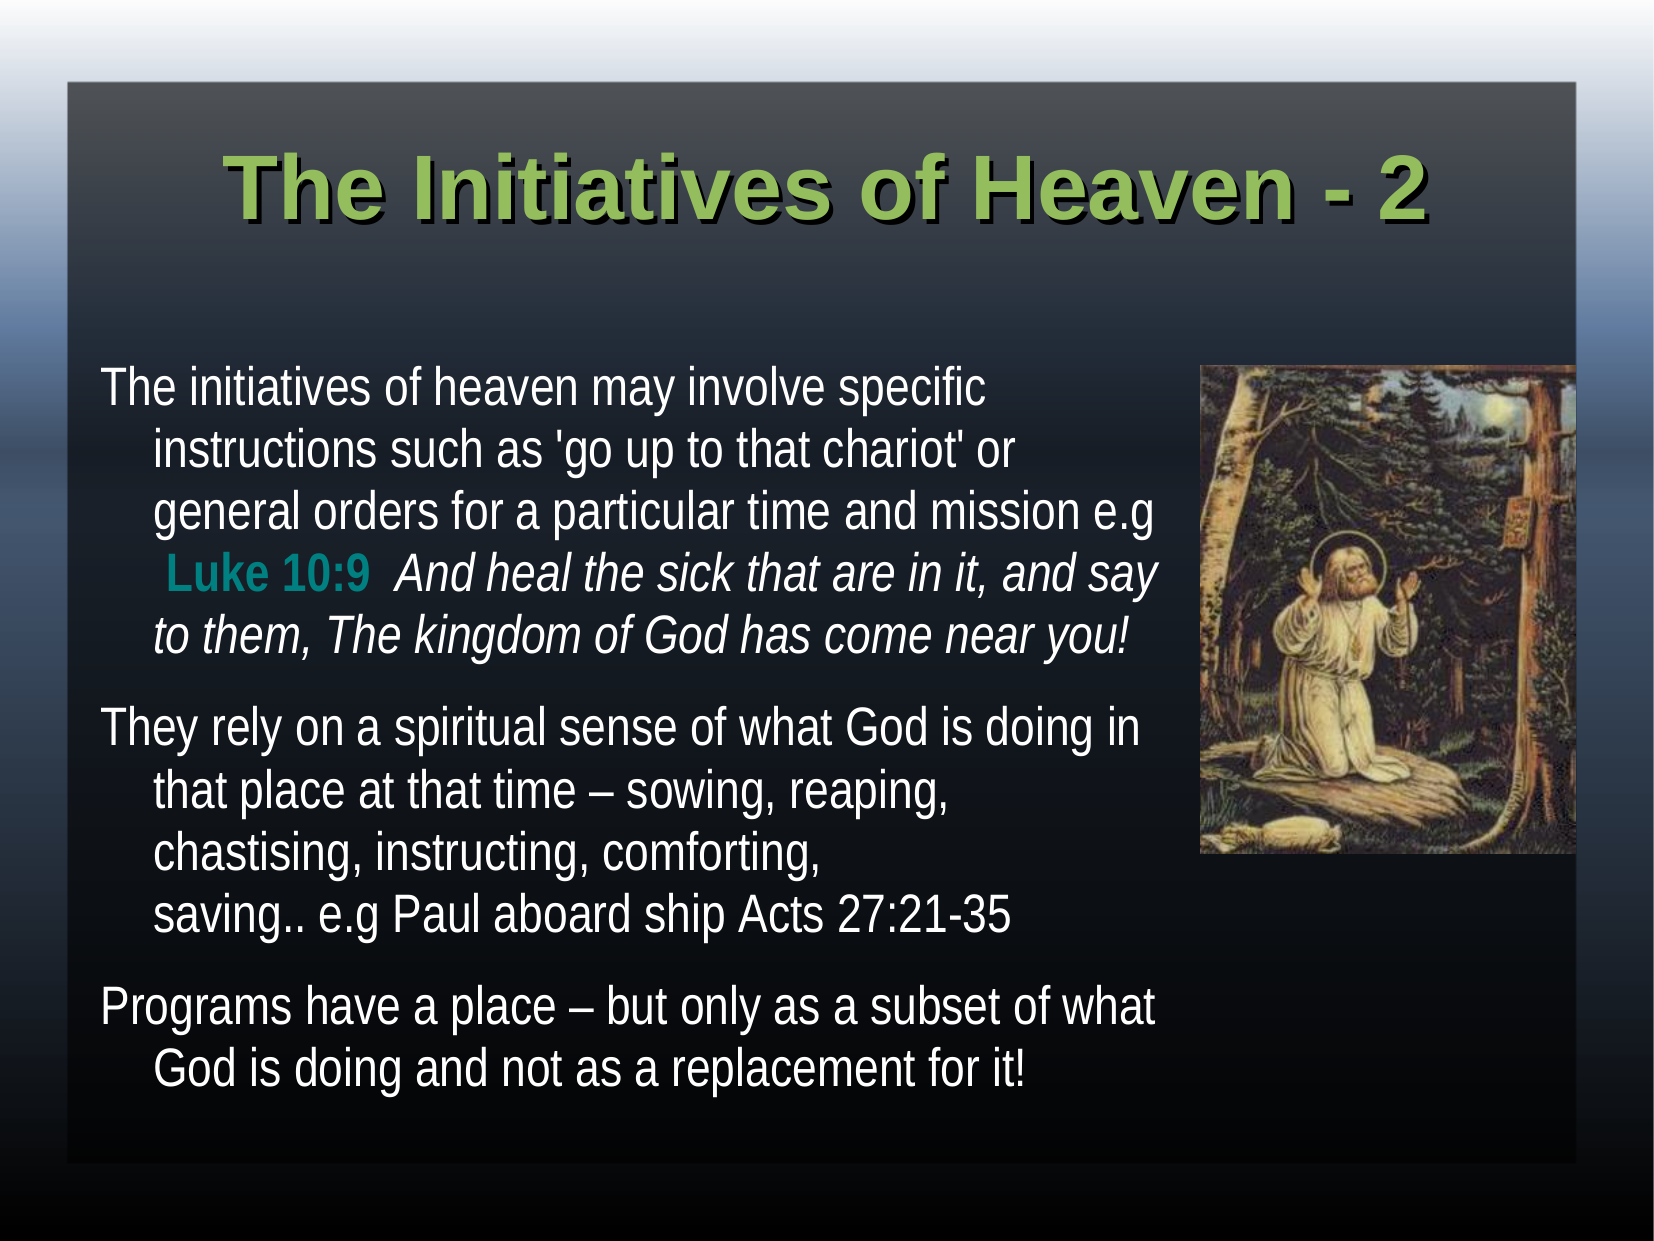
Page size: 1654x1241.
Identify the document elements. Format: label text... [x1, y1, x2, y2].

list The initiatives of heaven may involve specific instructions such as 'go up to that chariot' or general orders for a particular time and mission e.g Luke 10:9 And heal the sick that are in it, and say to them, The kingdom of God has come near you! They rely on a spiritual sense of what God is doing in that place at that time – sowing, reaping, chastising, instructing, comforting, saving.. e.g Paul aboard ship Acts 27:21-35 Programs have a place – but only as a subset of what God is doing and not as a replacement for it! [82, 354, 1163, 1163]
title The Initiatives of Heaven - 2 [82, 92, 1571, 285]
picture [0, 0, 1654, 1241]
